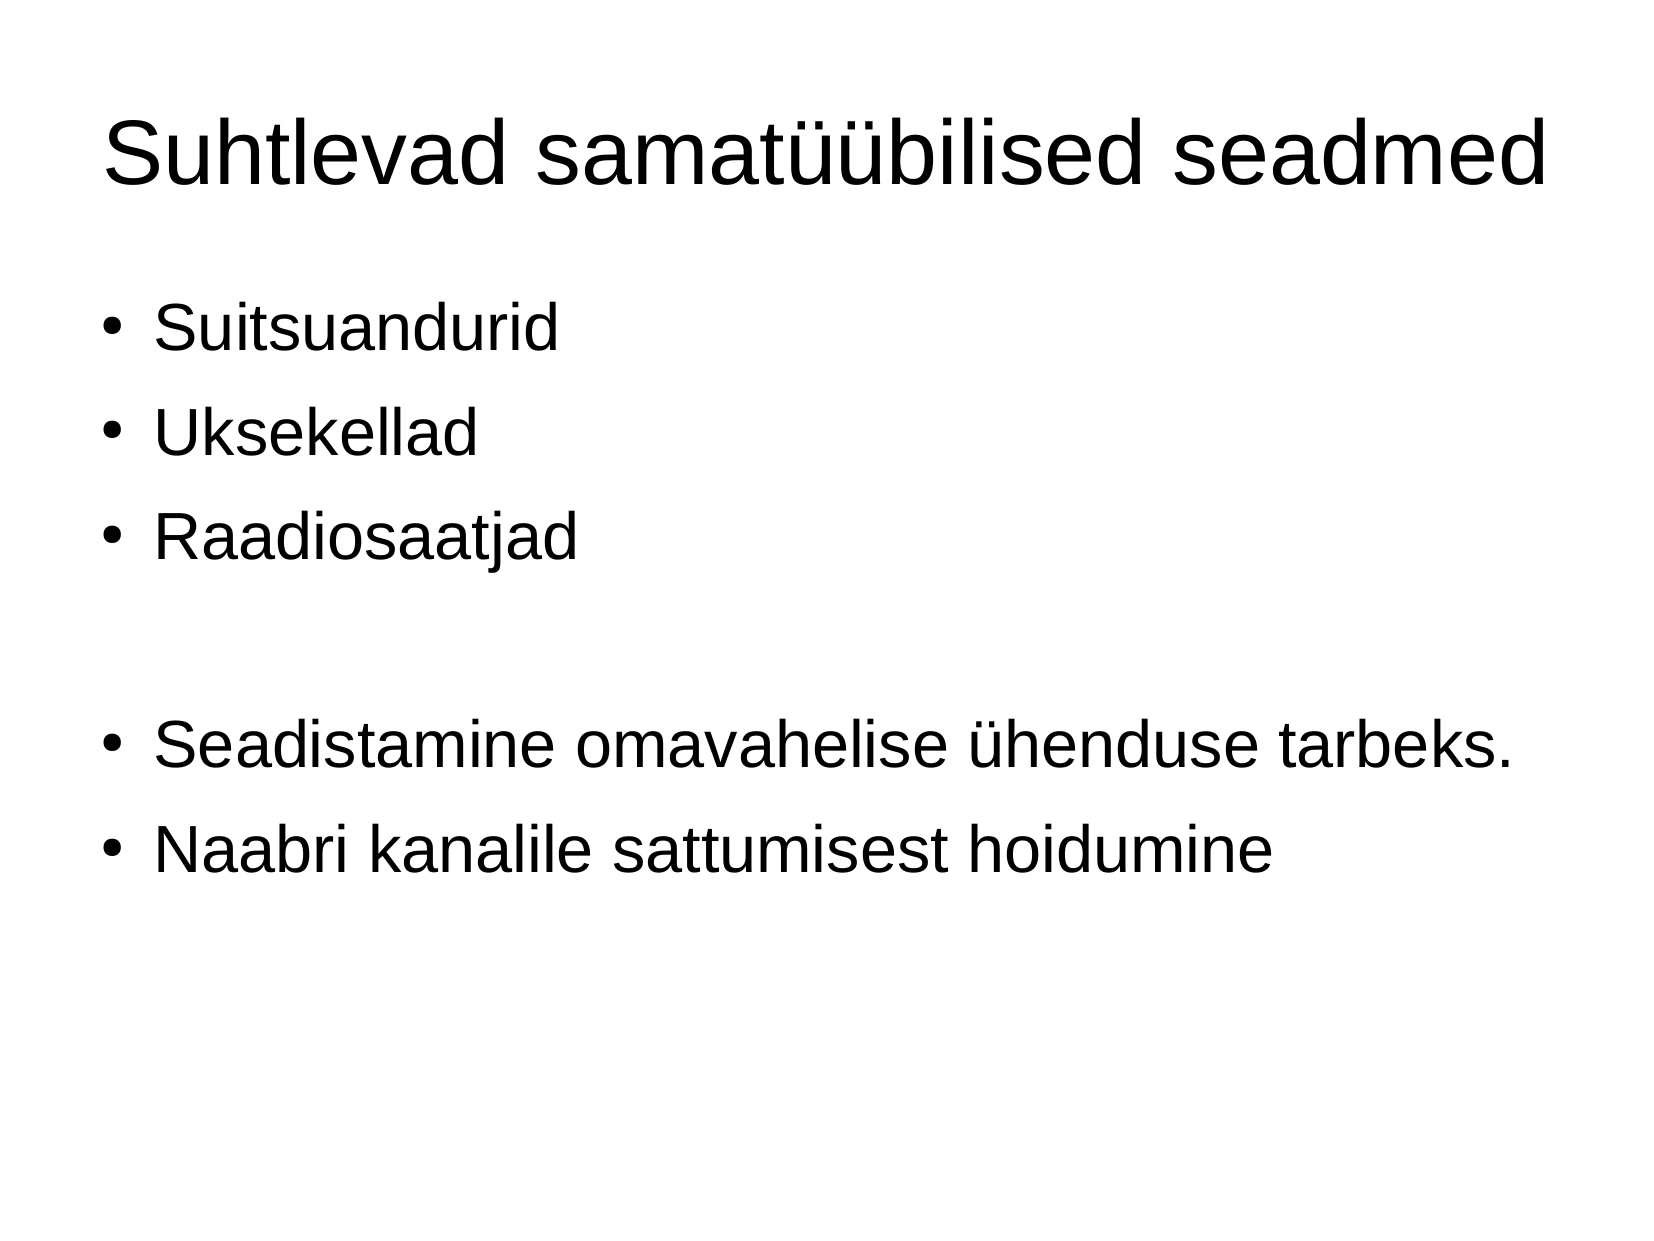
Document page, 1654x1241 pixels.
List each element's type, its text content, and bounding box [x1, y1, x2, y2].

title Suhtlevad samatüübilised seadmed [82, 49, 1571, 257]
list Suitsuandurid Uksekellad Raadiosaatjad Seadistamine omavahelise ühenduse tarbeks. Naabri kanalile sattumisest hoidumine [82, 290, 1571, 1010]
